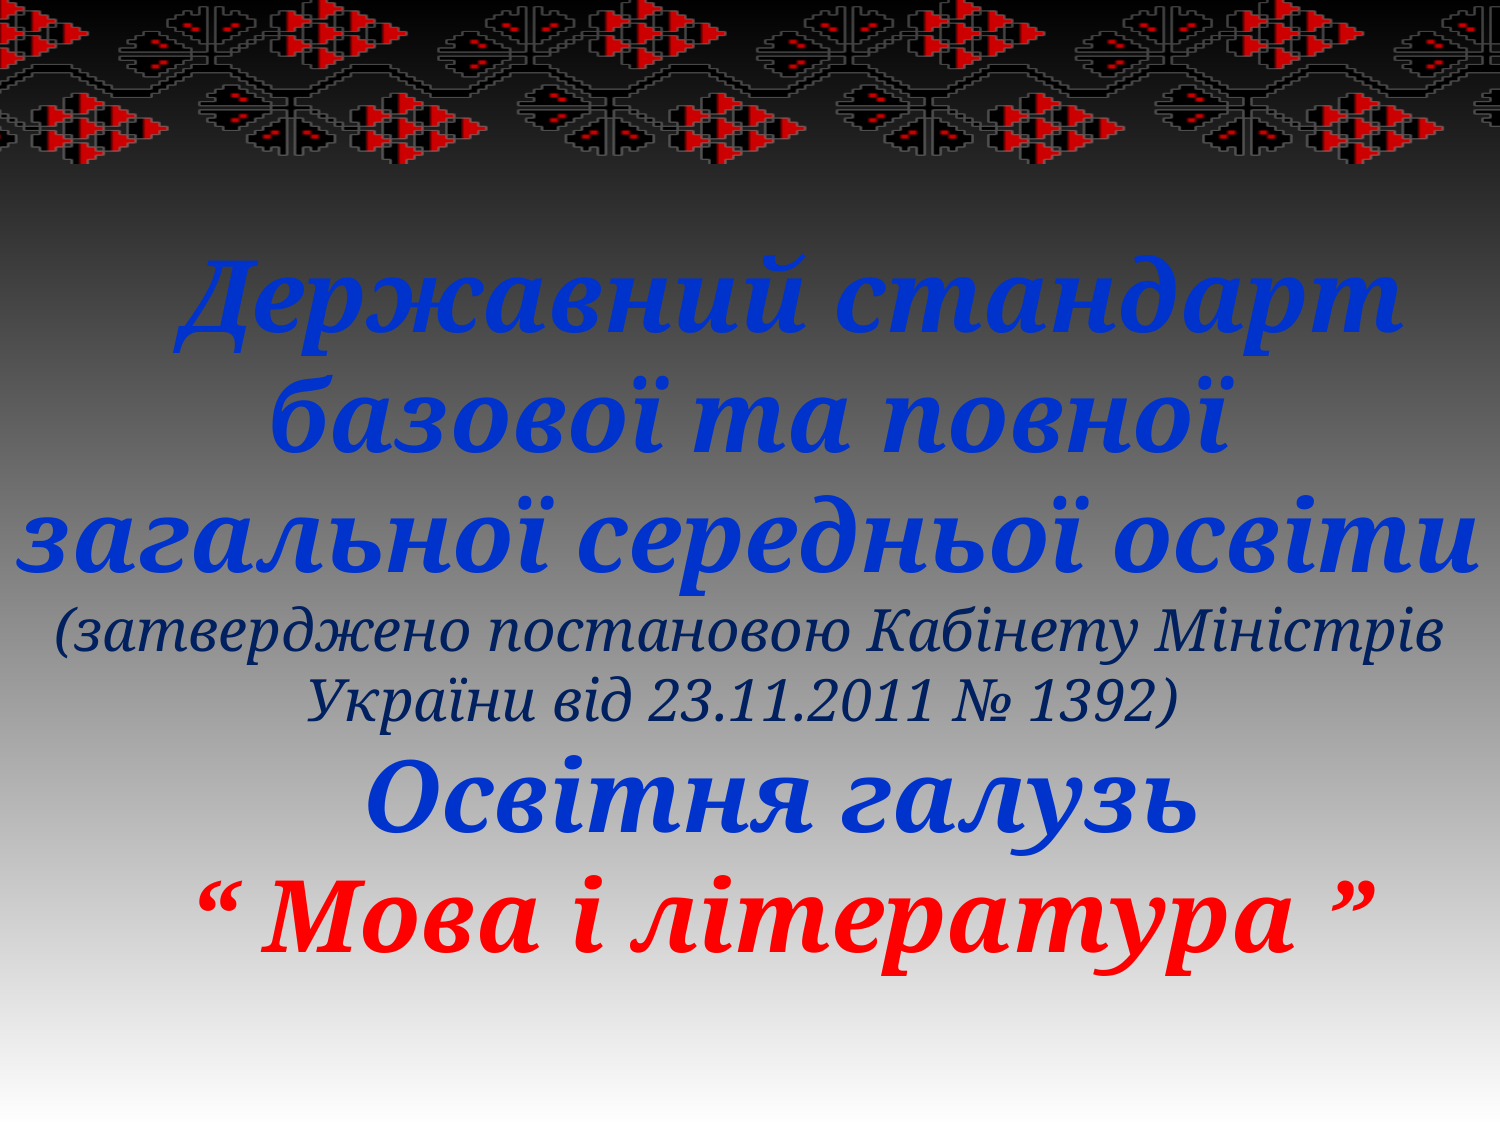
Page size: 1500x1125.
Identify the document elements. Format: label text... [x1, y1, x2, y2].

text_box Державний стандарт базової та повної загальної середньої освіти (затверджено постановою Кабінету Міністрів України від 23.11.2011 № 1392) Освітня галузь “ Мова і література ” [0, 225, 1500, 981]
picture [0, 0, 1500, 164]
